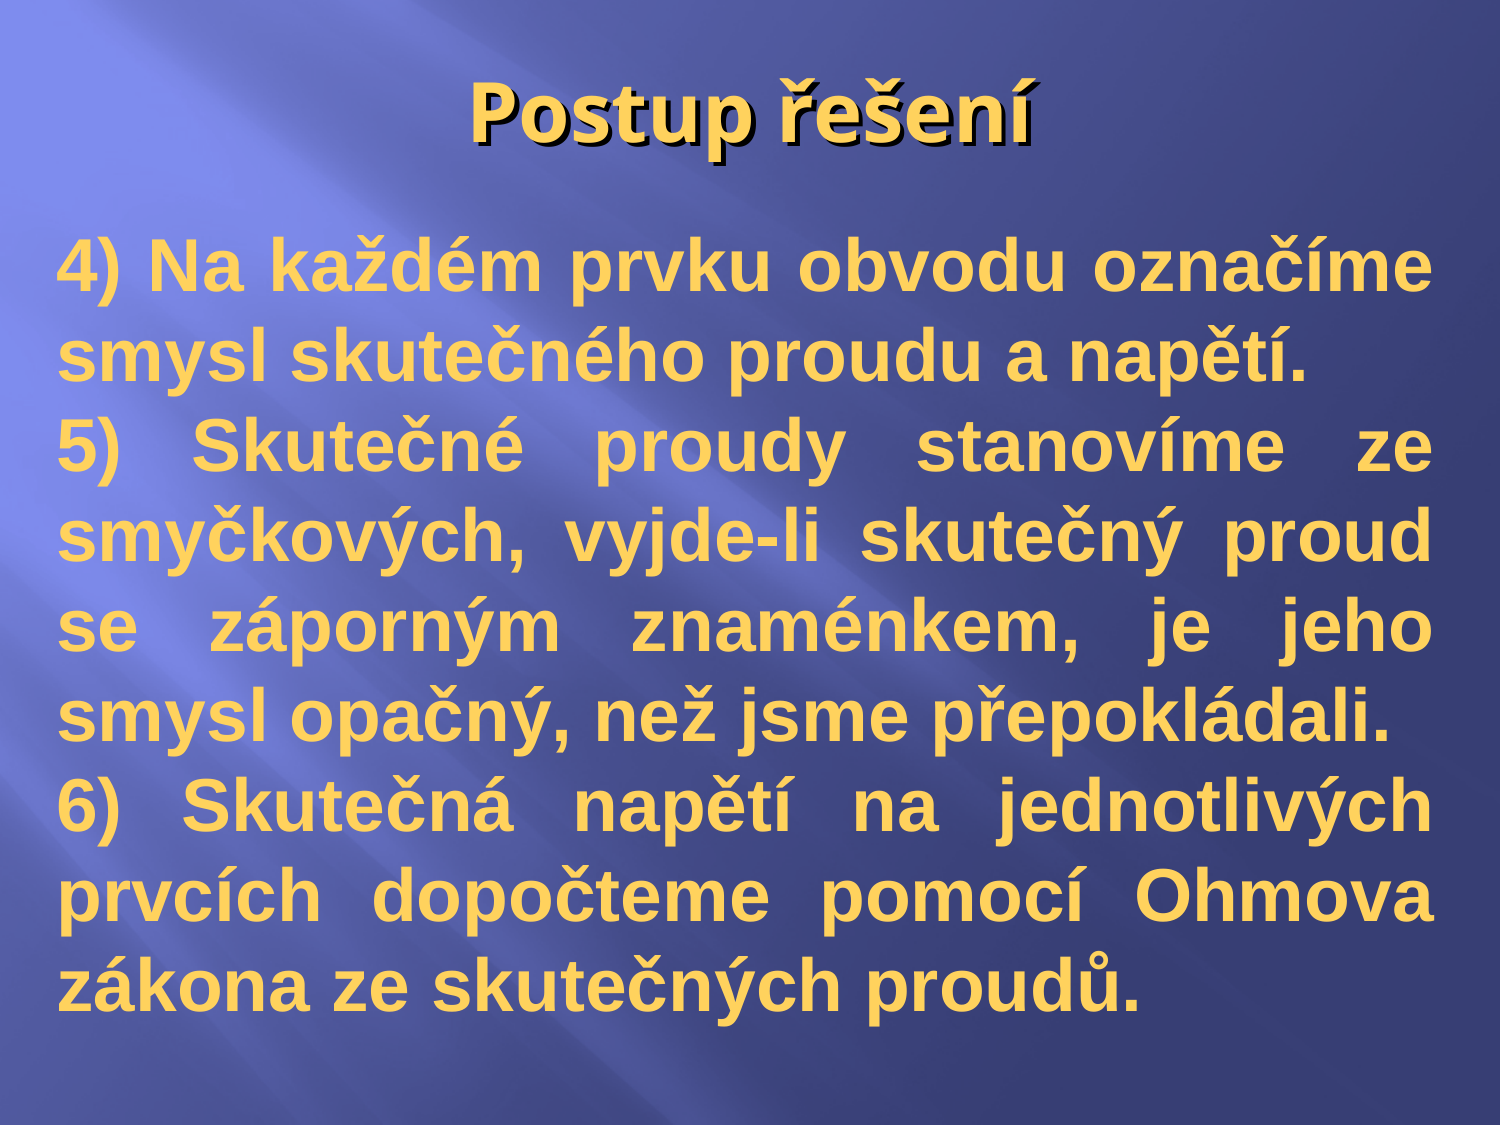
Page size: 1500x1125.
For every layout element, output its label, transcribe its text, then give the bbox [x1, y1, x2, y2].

text_box 4) Na každém prvku obvodu označíme smysl skutečného proudu a napětí. 5) Skutečné proudy stanovíme ze smyčkových, vyjde-li skutečný proud se záporným znaménkem, je jeho smysl opačný, než jsme přepokládali. 6) Skutečná napětí na jednotlivých prvcích dopočteme pomocí Ohmova zákona ze skutečných proudů. [41, 172, 1471, 1071]
title Postup řešení [75, 45, 1426, 172]
